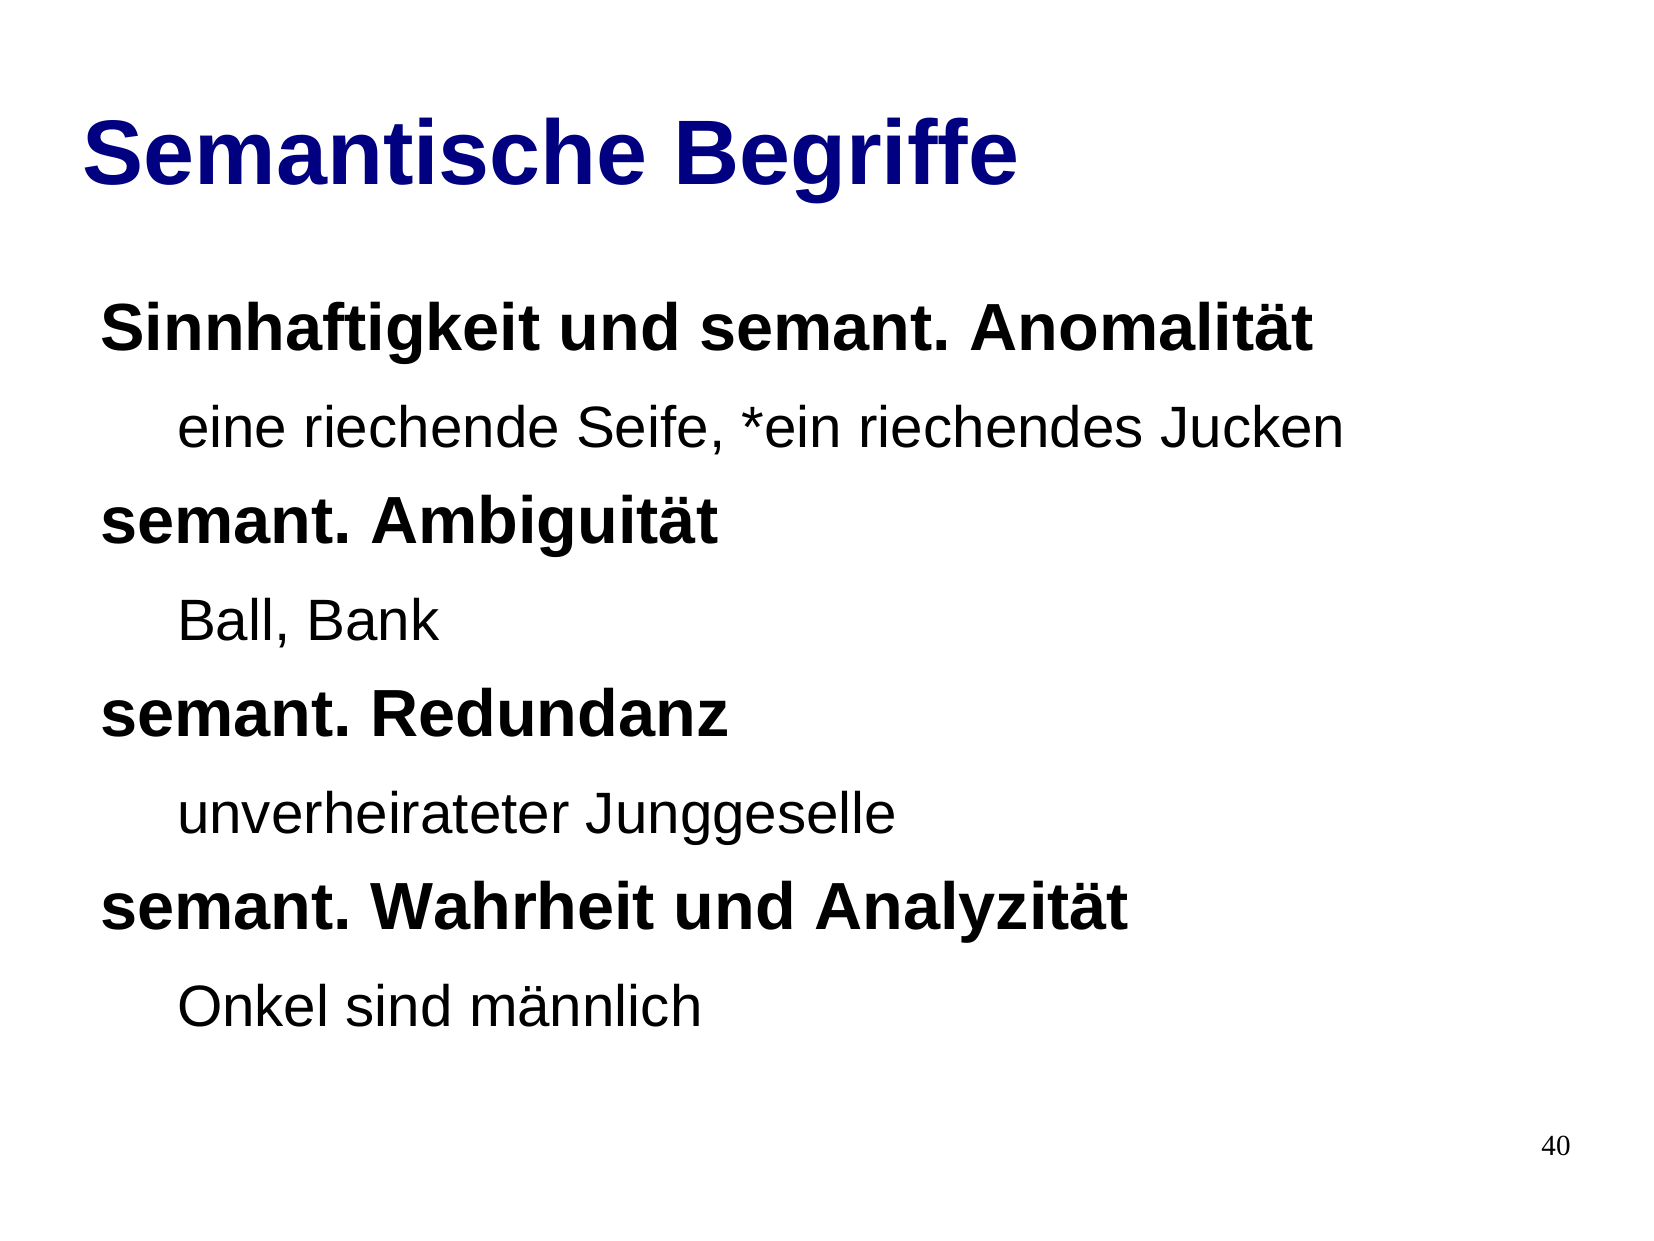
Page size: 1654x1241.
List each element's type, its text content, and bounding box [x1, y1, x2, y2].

title Semantische Begriffe [82, 56, 1571, 250]
list Sinnhaftigkeit und semant. Anomalität eine riechende Seife, *ein riechendes Jucken semant. Ambiguität Ball, Bank semant. Redundanz unverheirateter Junggeselle semant. Wahrheit und Analyzität Onkel sind männlich [82, 290, 1571, 1113]
